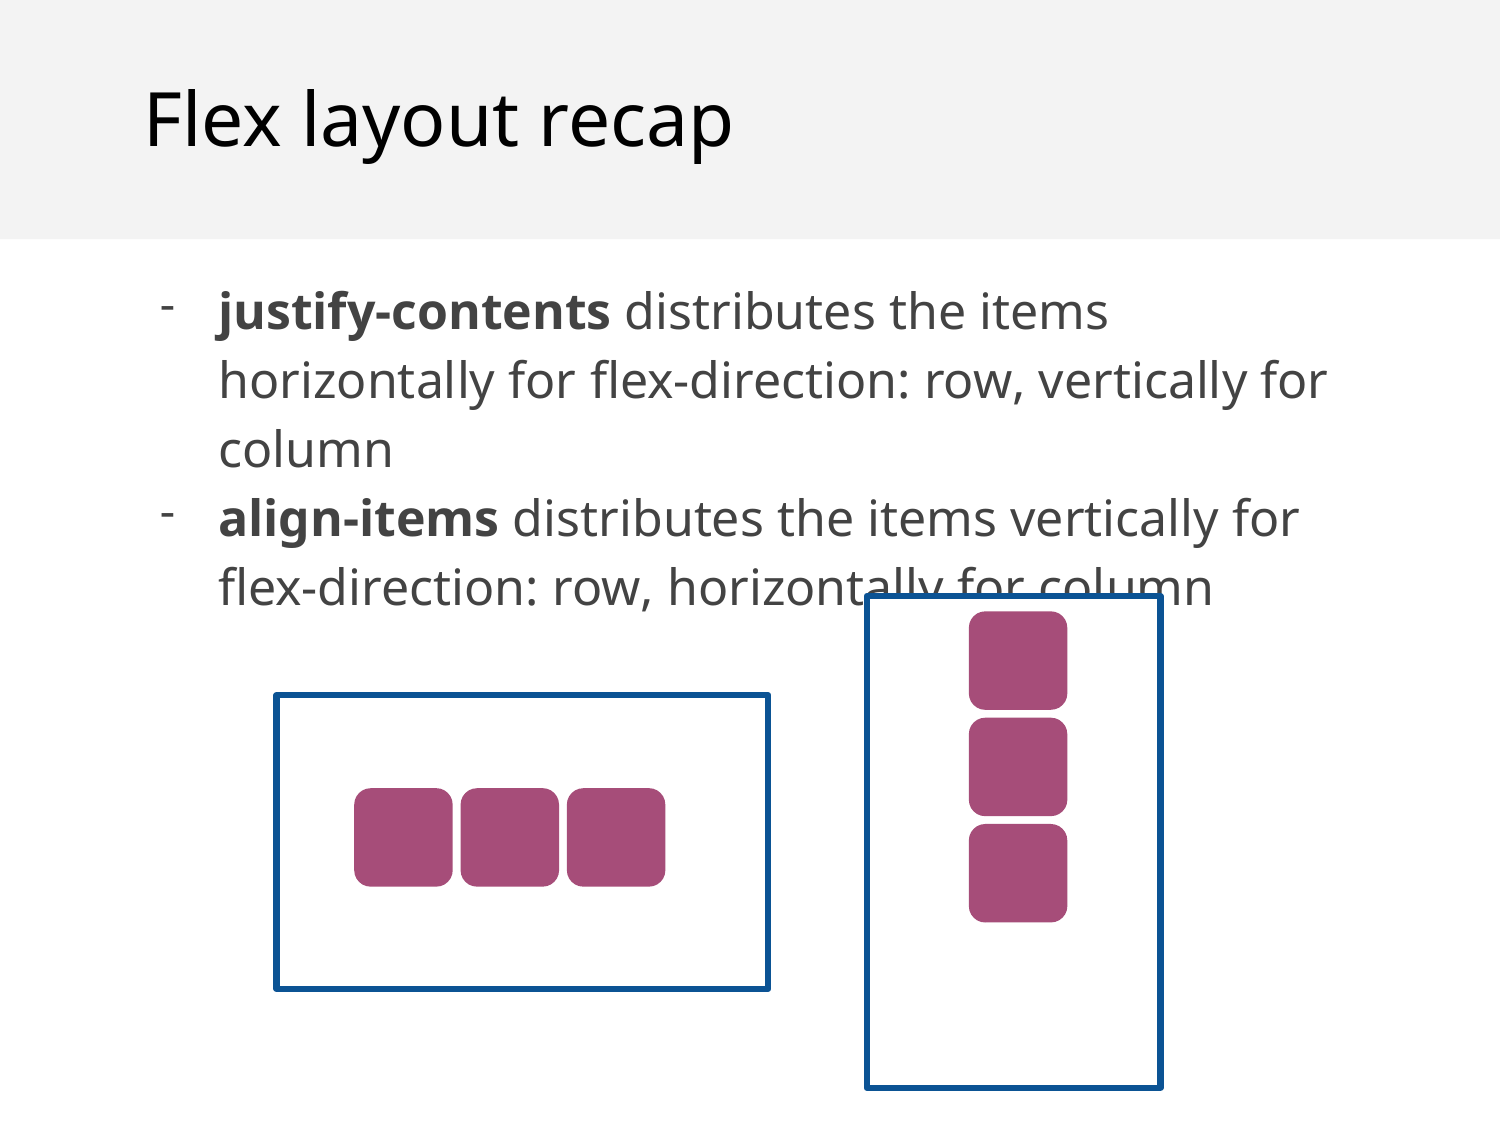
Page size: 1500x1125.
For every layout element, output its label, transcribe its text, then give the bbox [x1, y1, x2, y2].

text_box [276, 695, 769, 989]
title Flex layout recap [128, 56, 1372, 183]
list justify-contents distributes the items horizontally for flex-direction: row, vertically for column align-items distributes the items vertically for flex-direction: row, horizontally for column [128, 255, 1372, 547]
text_box [866, 596, 1161, 1088]
